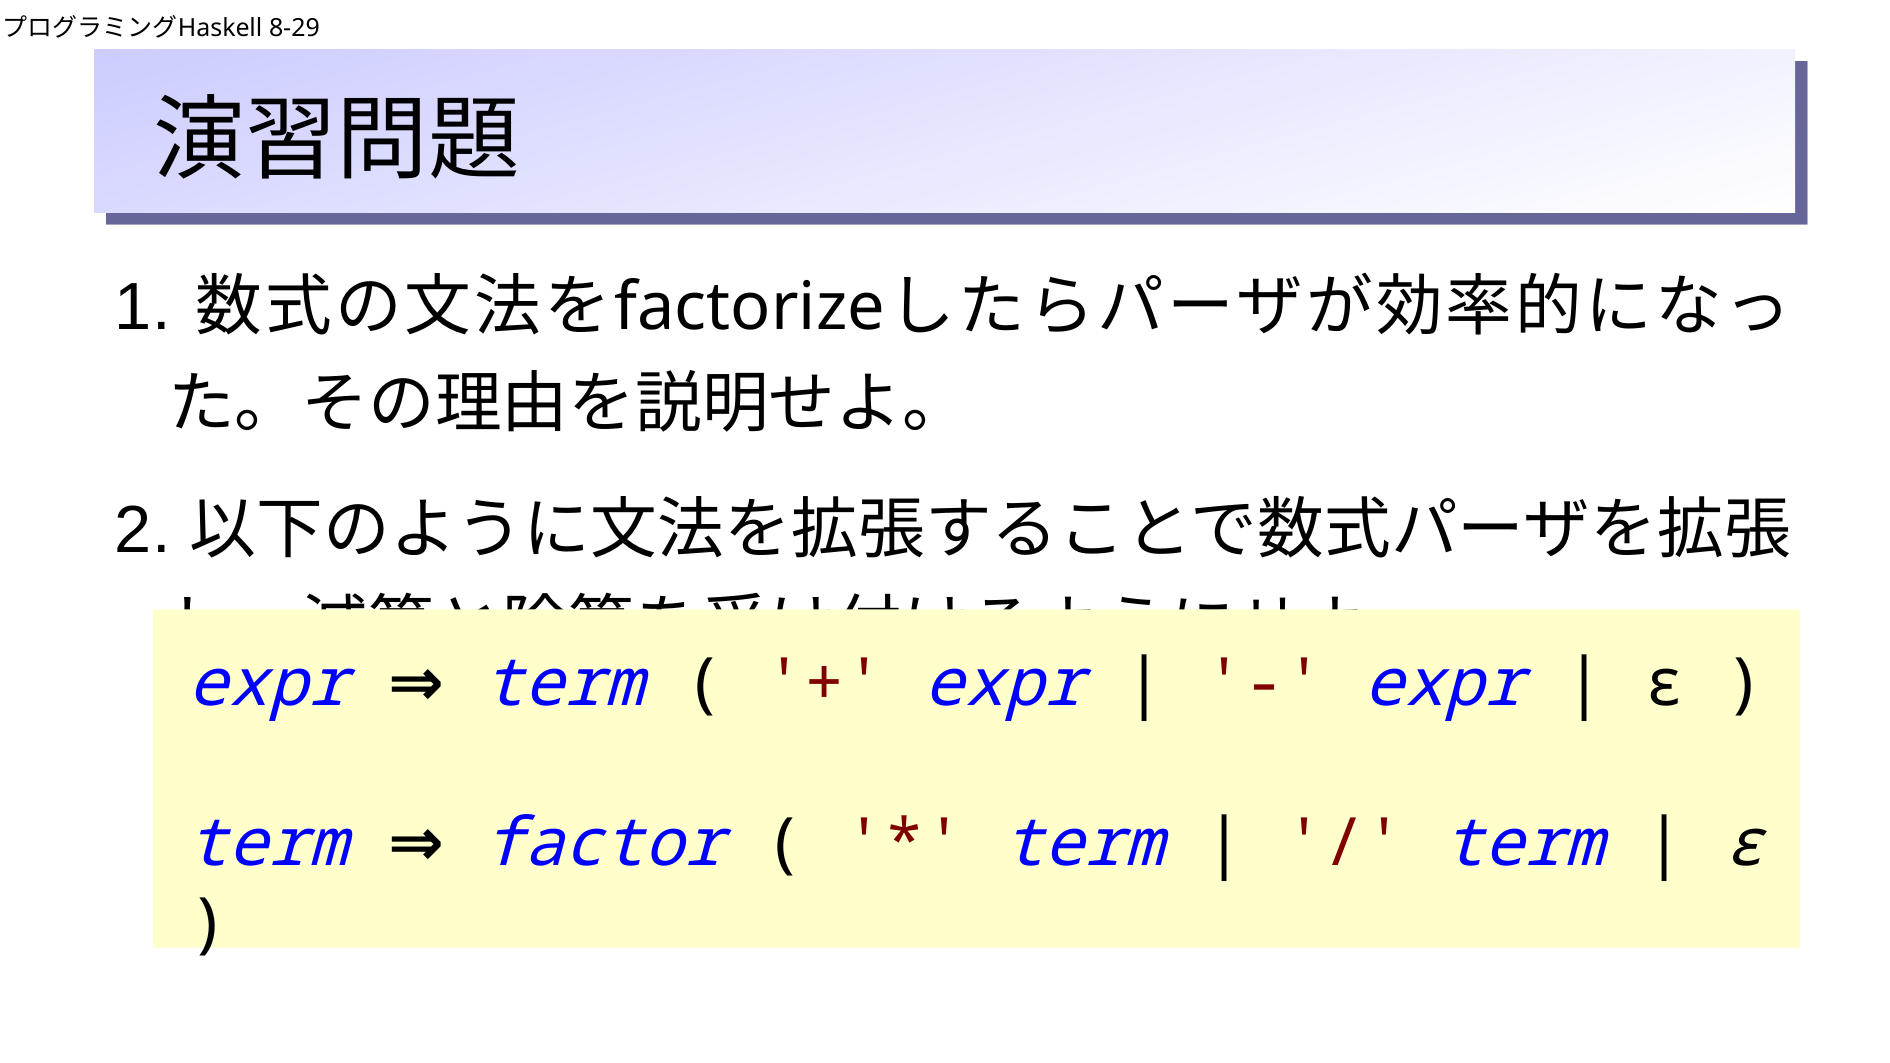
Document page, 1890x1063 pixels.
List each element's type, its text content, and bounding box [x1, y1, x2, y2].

text_box expr ⇒ term ( '+' expr | '-' expr | ε ) term ⇒ factor ( '*' term | '/' term | ε ) [153, 609, 1801, 948]
list 数式の文法をfactorizeしたらパーザが効率的になった。その理由を説明せよ。 以下のように文法を拡張することで数式パーザを拡張し、減算と除算を受け付けるようにせよ。 [94, 248, 1796, 574]
title 演習問題 [94, 49, 1796, 213]
